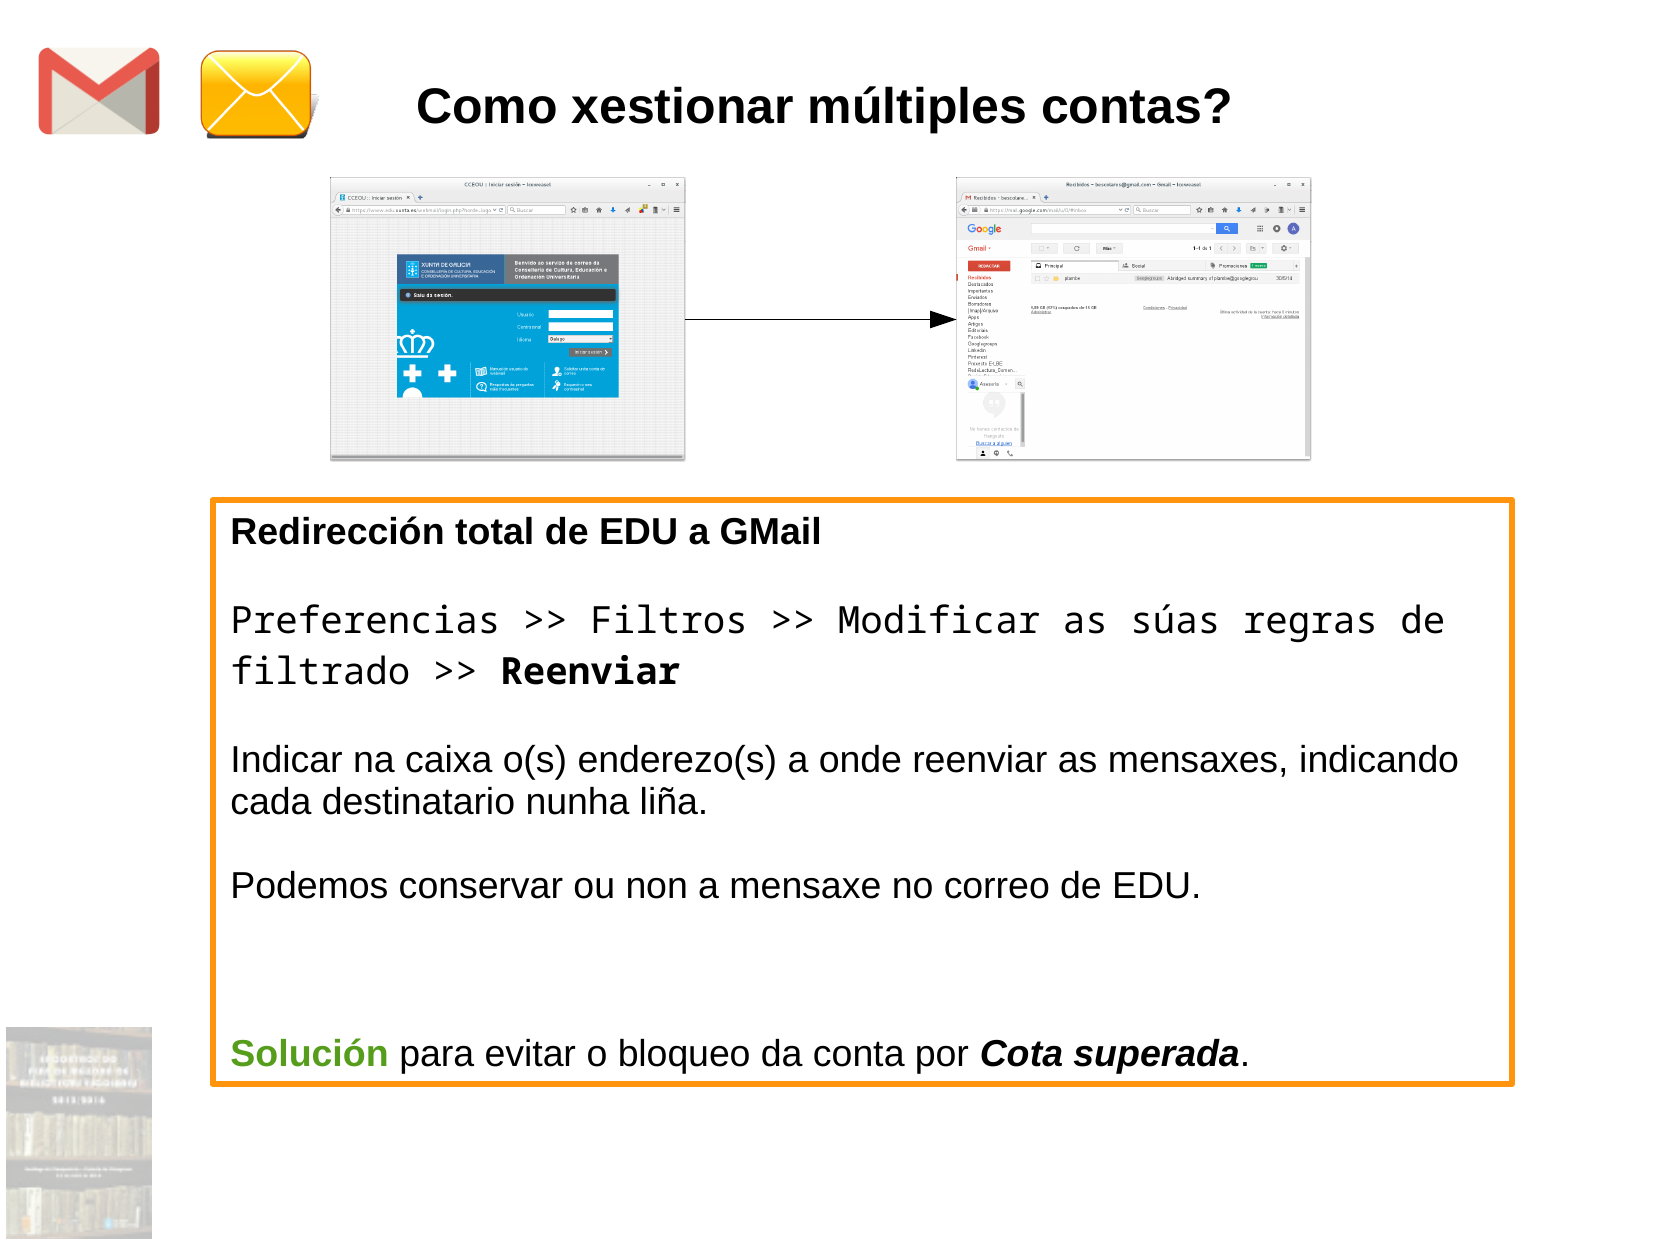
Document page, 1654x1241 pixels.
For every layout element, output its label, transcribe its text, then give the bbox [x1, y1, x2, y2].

text_box Como xestionar múltiples contas? [401, 70, 1619, 154]
picture [330, 177, 686, 462]
picture [38, 47, 160, 135]
picture [200, 35, 319, 154]
text_box Redirección total de EDU a GMail Preferencias >> Filtros >> Modificar as súas regras de filtrado >> Reenviar Indicar na caixa o(s) enderezo(s) a onde reenviar as mensaxes, indicando cada destinatario nunha liña. Podemos conservar ou non a mensaxe no correo de EDU. Solución para evitar o bloqueo da conta por Cota superada. [212, 499, 1512, 1071]
picture [6, 1027, 152, 1239]
picture [956, 177, 1312, 462]
